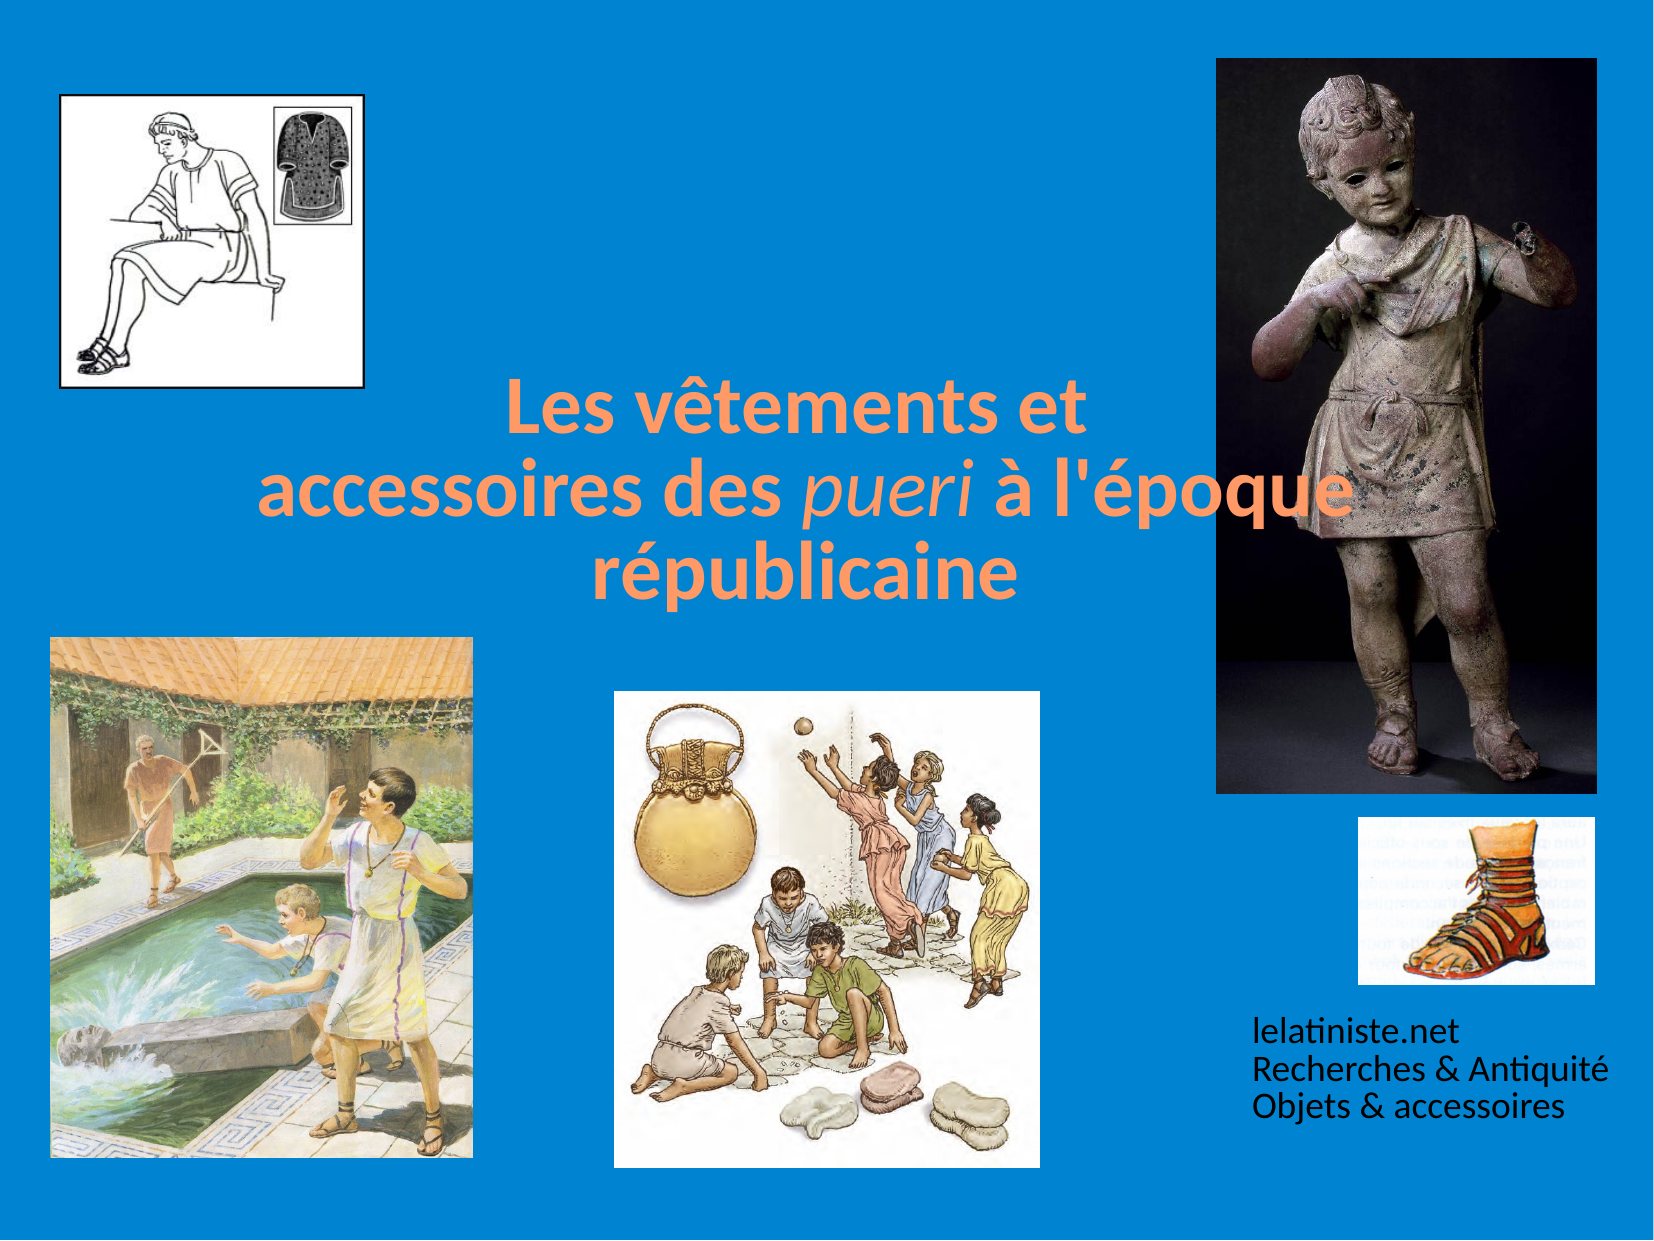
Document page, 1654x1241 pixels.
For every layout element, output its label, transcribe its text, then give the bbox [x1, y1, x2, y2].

picture [1358, 817, 1595, 985]
text_box lelatiniste.net Recherches & Antiquité Objets & accessoires [1237, 1007, 1648, 1160]
picture [614, 691, 1040, 1168]
picture [59, 94, 365, 389]
picture [1216, 58, 1597, 794]
text_box Les vêtements et accessoires des pueri à l'époque républicaine [115, 363, 1498, 683]
picture [50, 637, 473, 1158]
